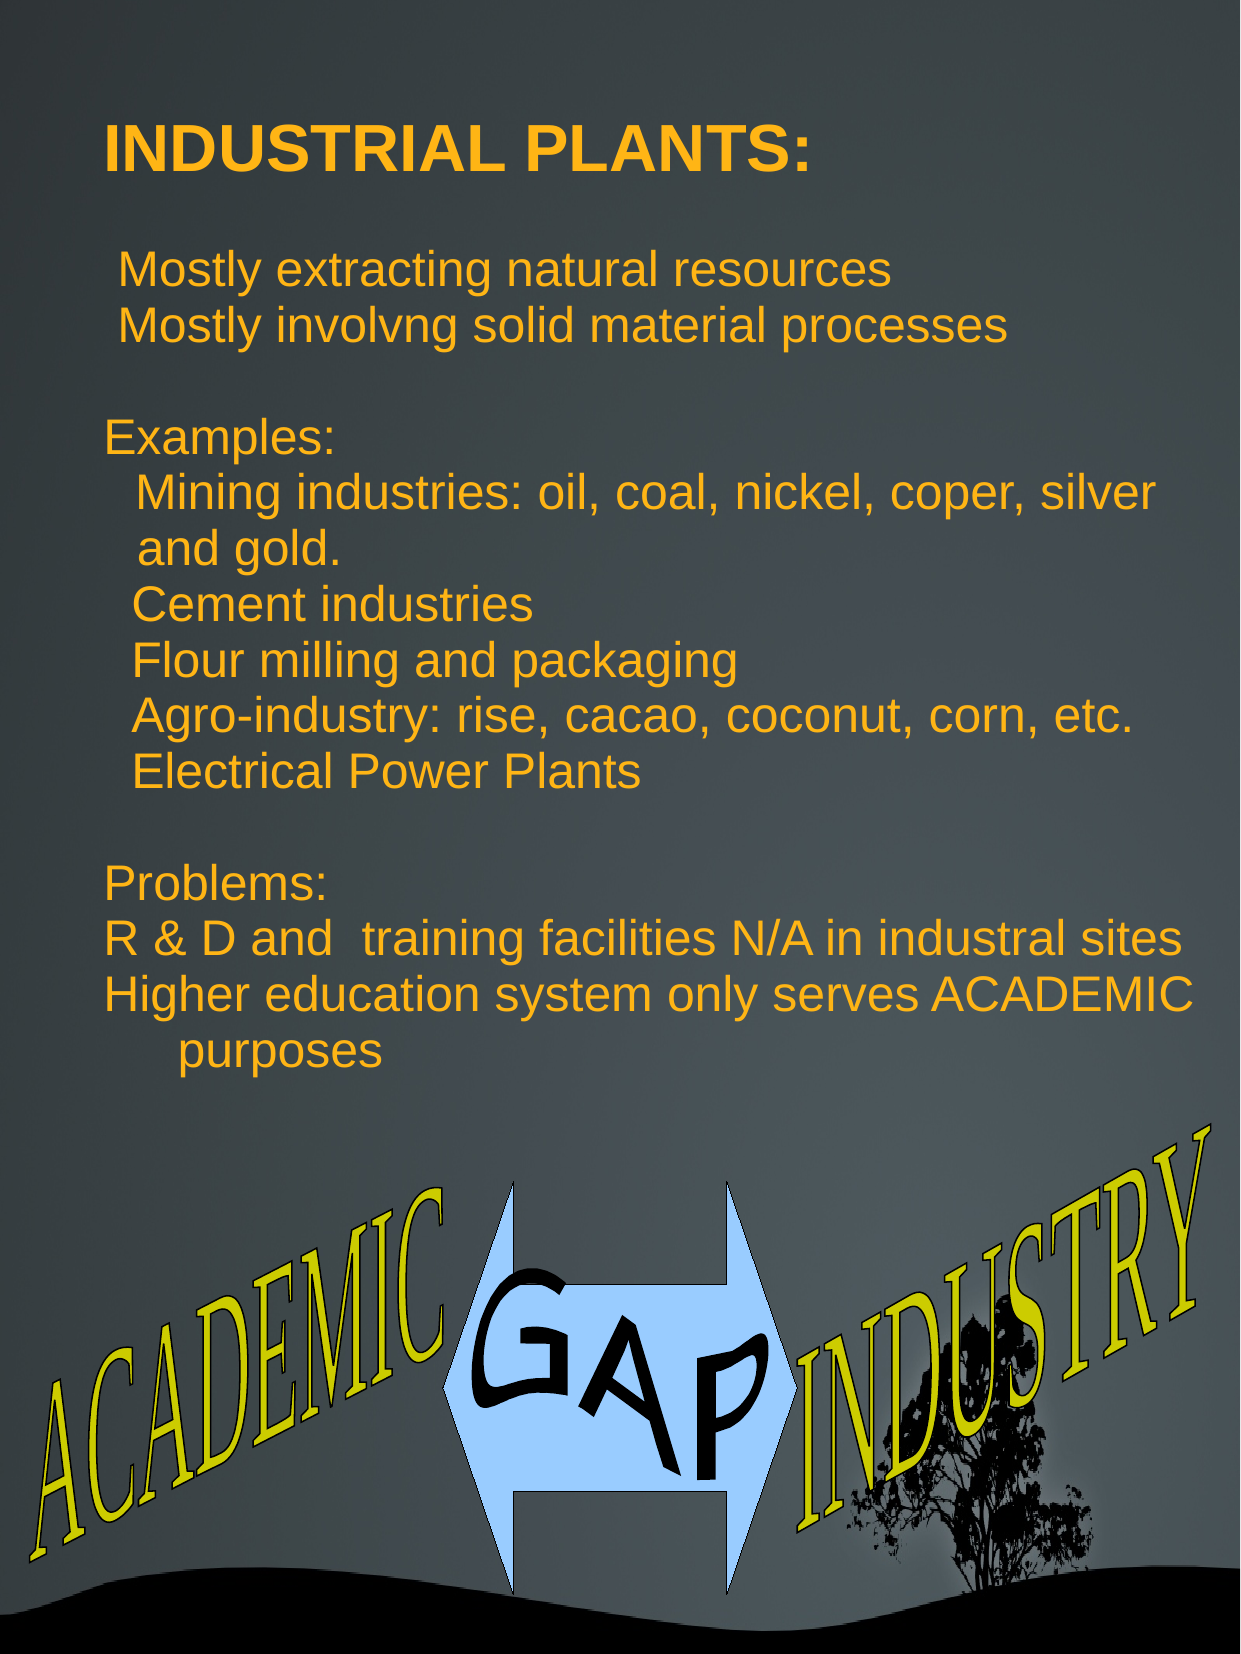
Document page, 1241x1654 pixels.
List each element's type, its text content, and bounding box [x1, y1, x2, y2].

text_box ACADEMIC [196, 1295, 248, 1477]
text_box INDUSTRY [1051, 1187, 1100, 1382]
text_box GAP [579, 1316, 680, 1475]
text_box ACADEMIC [398, 1187, 443, 1363]
text_box INDUSTRY [1153, 1123, 1211, 1321]
text_box INDUSTRY [944, 1242, 1002, 1438]
text_box INDUSTRY [824, 1311, 881, 1518]
text_box [442, 1181, 798, 1595]
text_box ACADEMIC [371, 1209, 393, 1386]
text_box ACADEMIC [138, 1323, 194, 1507]
text_box INDUSTRY [884, 1292, 940, 1483]
text_box INDUSTRY [1008, 1223, 1045, 1408]
text_box ACADEMIC [253, 1260, 296, 1447]
text_box ACADEMIC [301, 1222, 367, 1423]
text_box INDUSTRY [1103, 1169, 1157, 1359]
picture [0, 0, 1241, 1654]
text_box GAP [697, 1334, 768, 1480]
text_box ACADEMIC [88, 1347, 134, 1523]
text_box INDUSTRIAL PLANTS: Mostly extracting natural resources Mostly involvng solid material processes Examples: Mining industries: oil, coal, nickel, coper, silver and gold. Cement industries Flour milling and packaging Agro-industry: rise, cacao, coconut, corn, etc. Electrical Power Plants Problems: R & D and training facilities N/A in industral sites Higher education system only serves ACADEMIC purposes [88, 103, 1211, 1142]
text_box ACADEMIC [29, 1379, 85, 1563]
text_box INDUSTRY [797, 1346, 820, 1533]
text_box GAP [472, 1269, 567, 1408]
